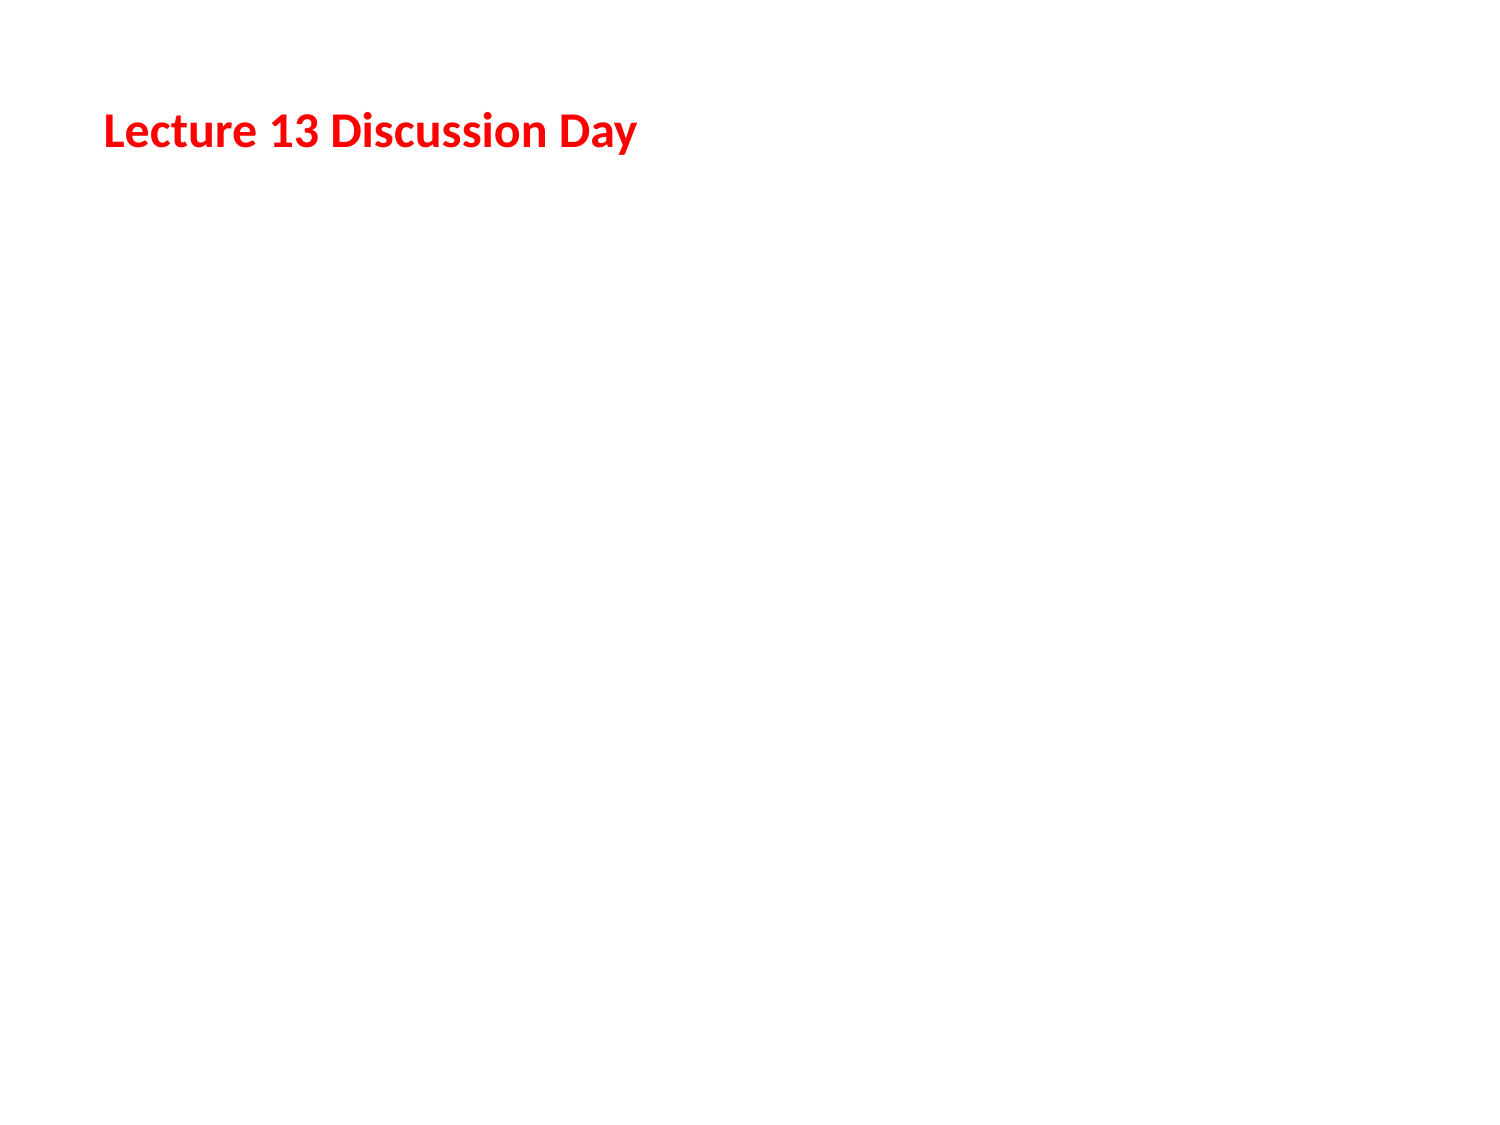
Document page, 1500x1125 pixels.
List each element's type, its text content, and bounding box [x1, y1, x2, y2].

text_box Lecture 13 Discussion Day [88, 90, 1471, 166]
